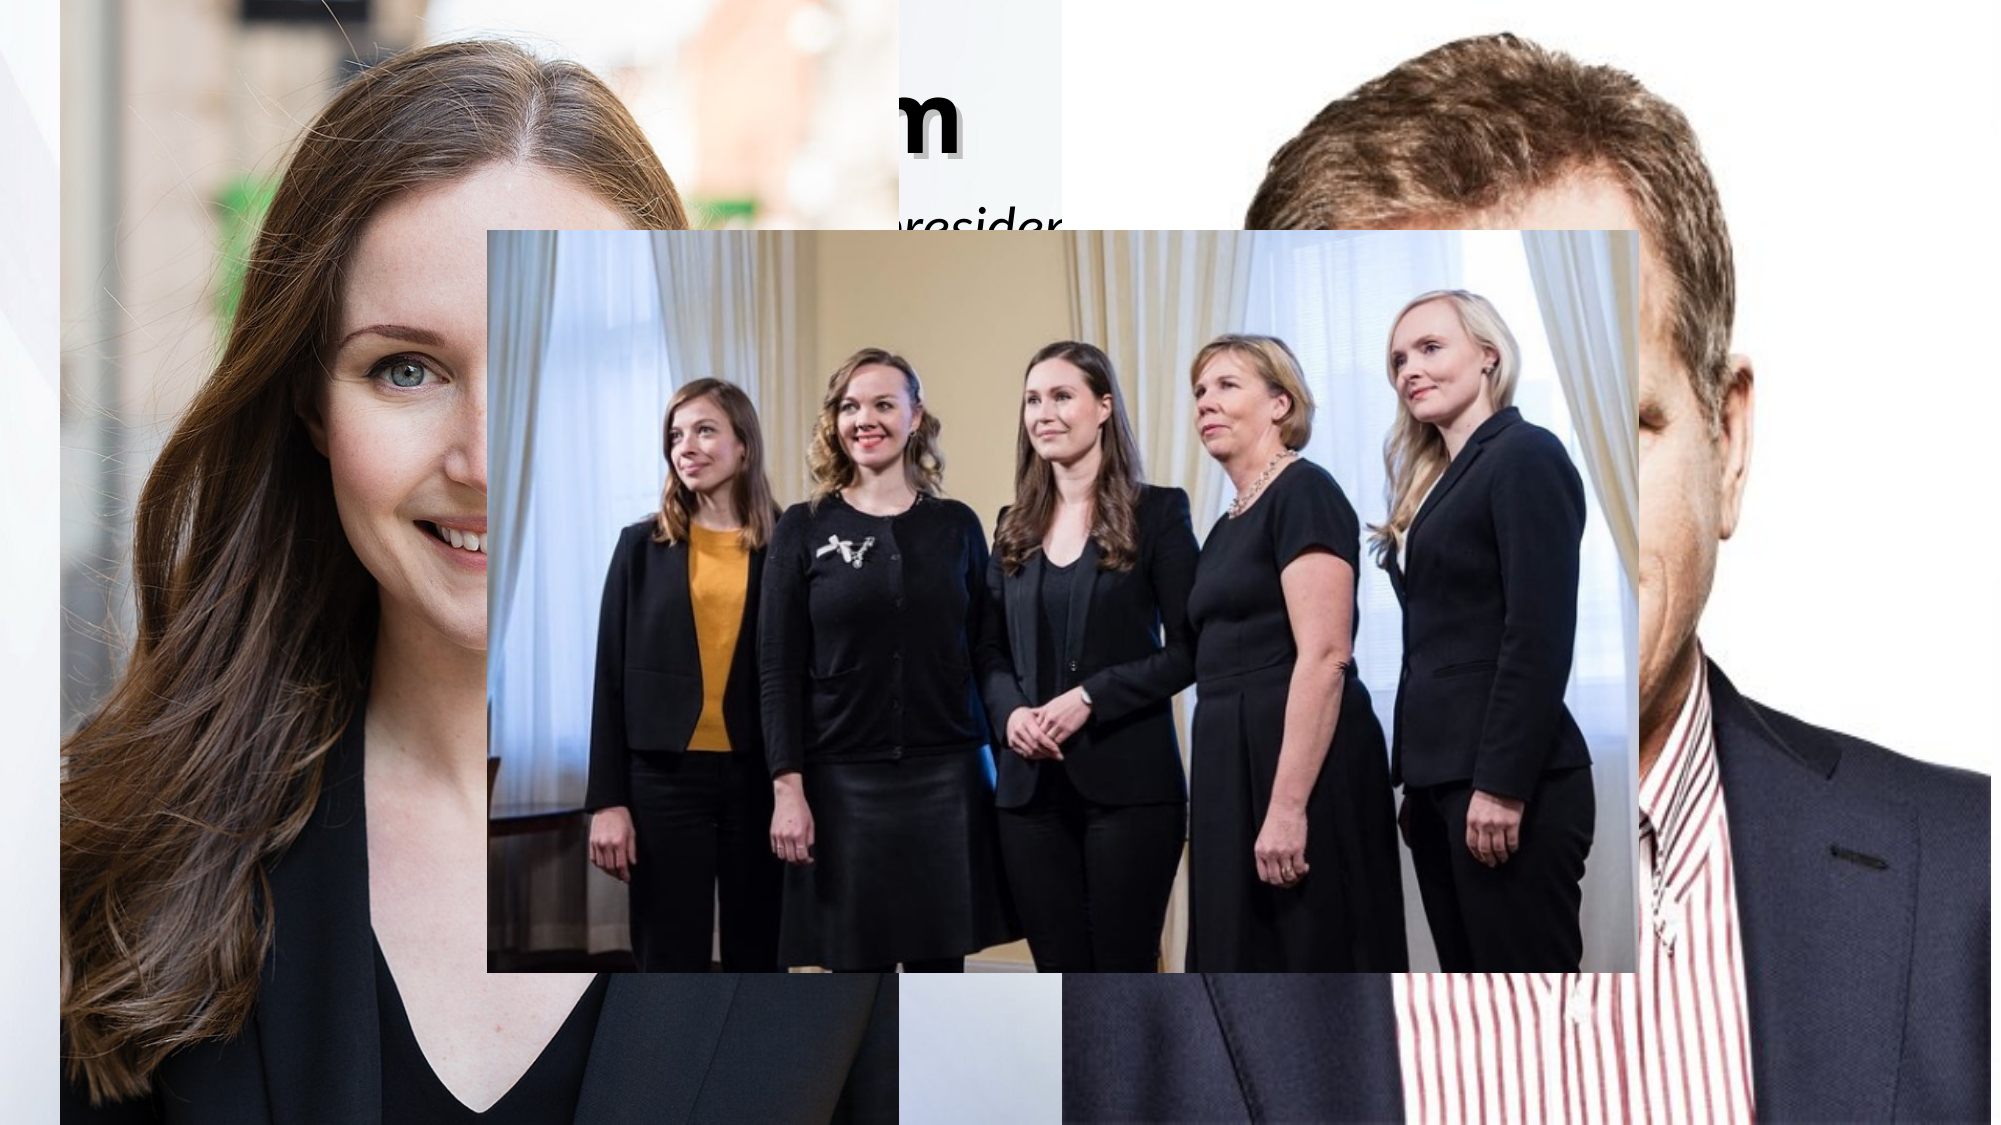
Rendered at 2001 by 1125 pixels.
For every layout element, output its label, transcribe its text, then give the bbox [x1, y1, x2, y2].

title Politický systém [899, 59, 1062, 190]
picture [0, 0, 2000, 1125]
